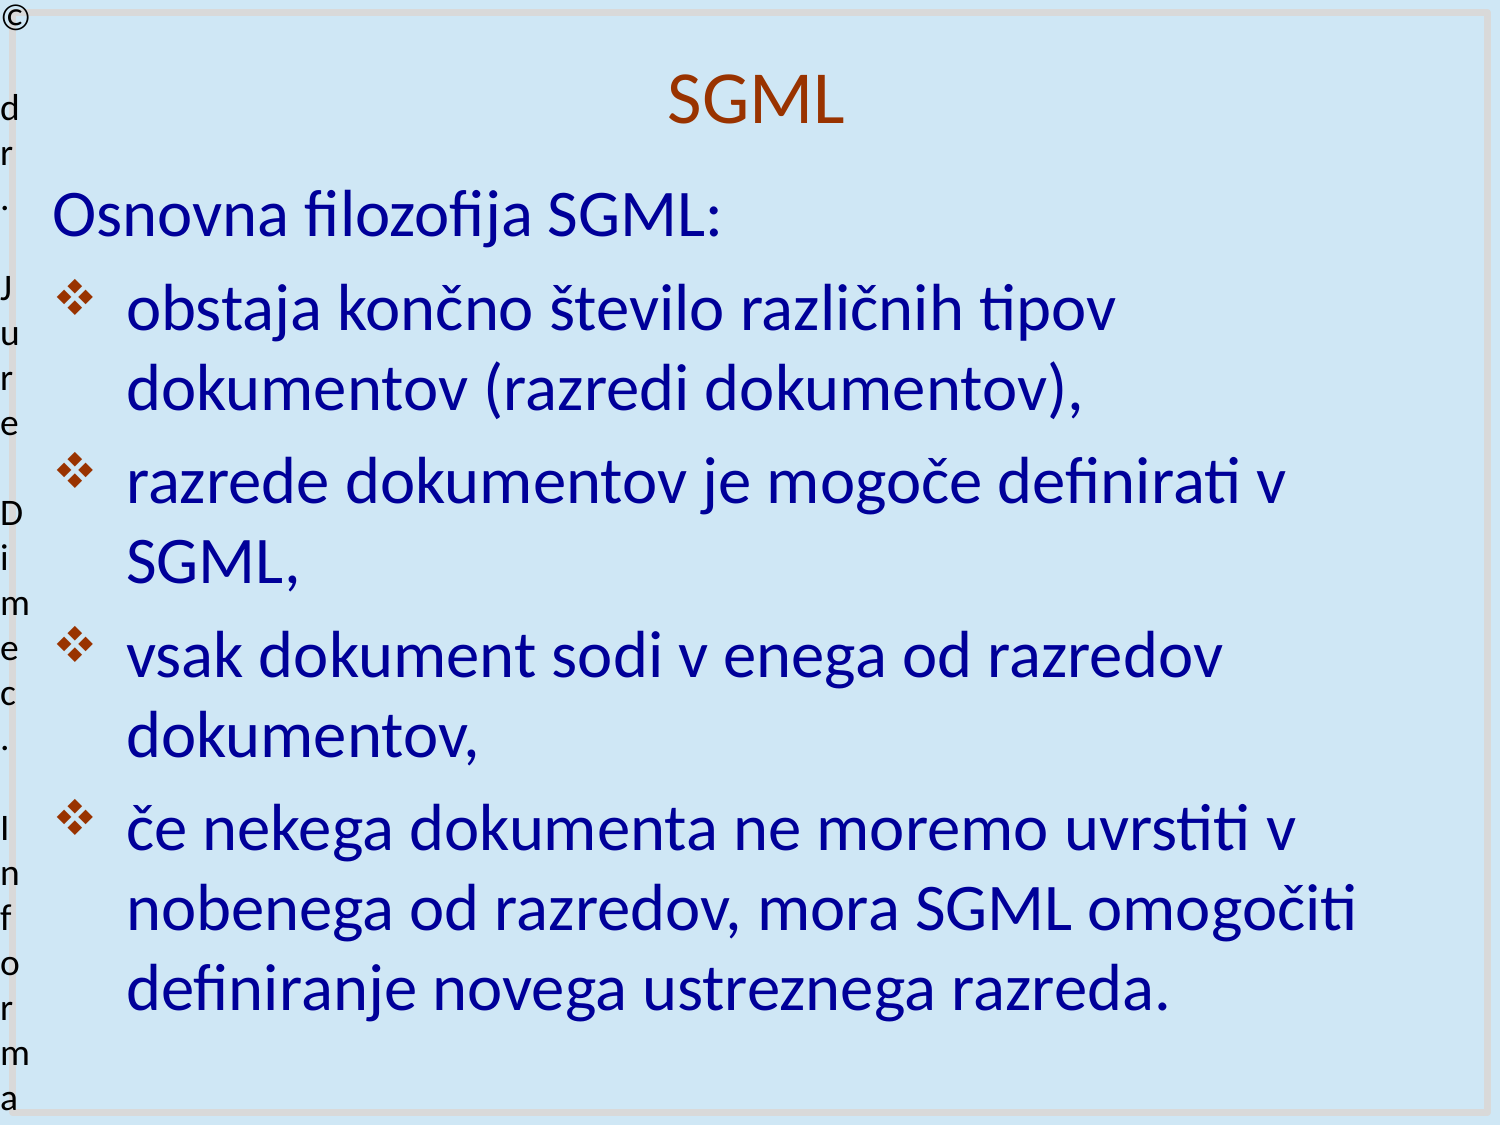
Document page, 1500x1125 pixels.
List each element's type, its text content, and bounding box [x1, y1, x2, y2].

title SGML [37, 37, 1475, 150]
list Osnovna filozofija SGML: obstaja končno število različnih tipov dokumentov (razredi dokumentov), razrede dokumentov je mogoče definirati v SGML, vsak dokument sodi v enega od razredov dokumentov, če nekega dokumenta ne moremo uvrstiti v nobenega od razredov, mora SGML omogočiti definiranje novega ustreznega razreda. [37, 162, 1475, 1050]
